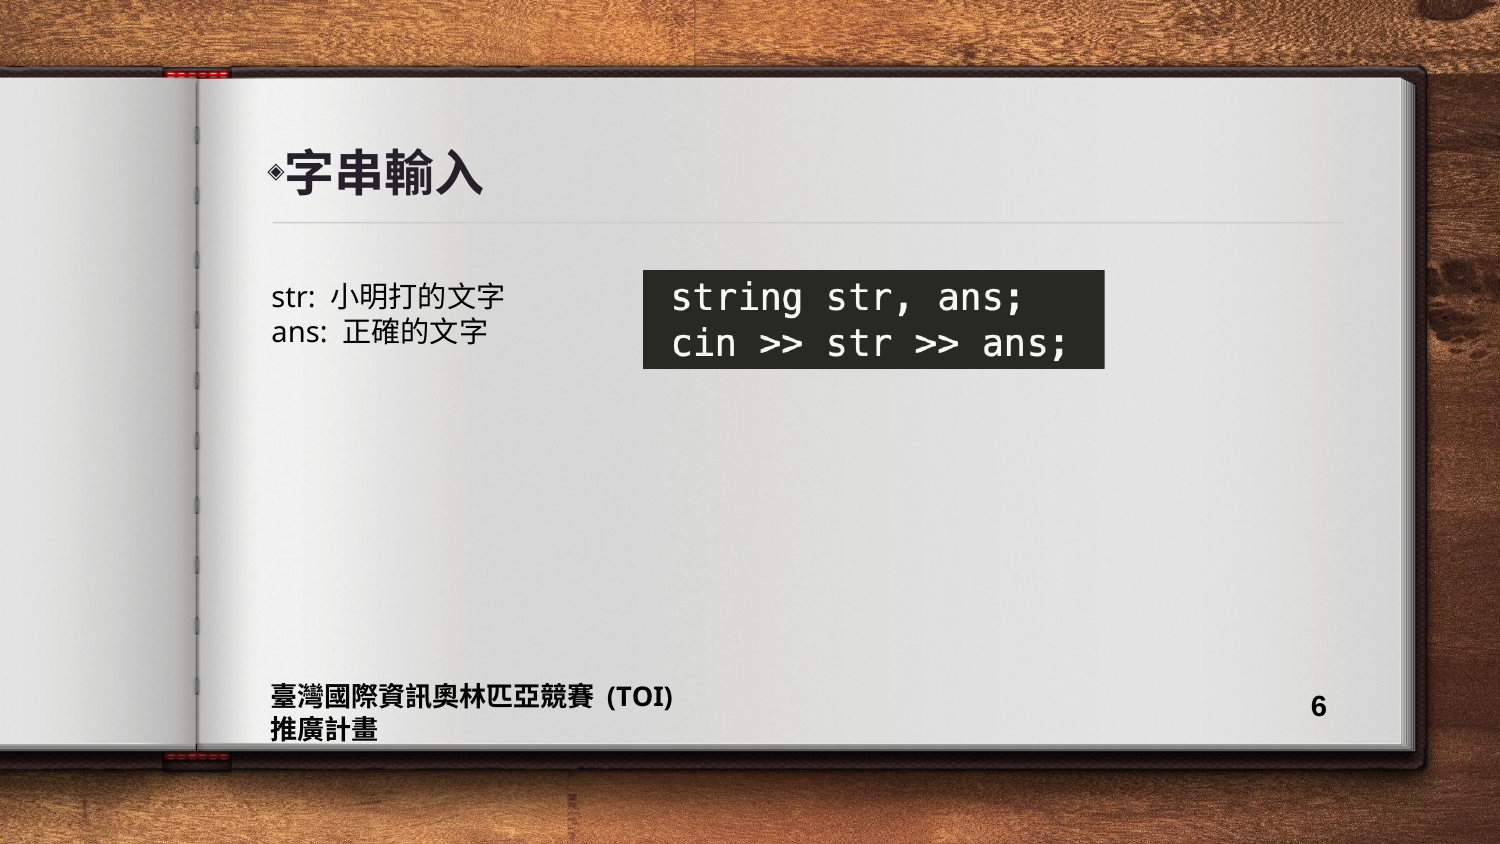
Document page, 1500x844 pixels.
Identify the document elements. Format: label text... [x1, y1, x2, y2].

text_box 字串輸入 [252, 126, 746, 216]
picture [643, 270, 1105, 369]
text_box str: 小明打的文字 ans: 正確的文字 [256, 271, 1296, 643]
text_box [1295, 672, 1386, 737]
